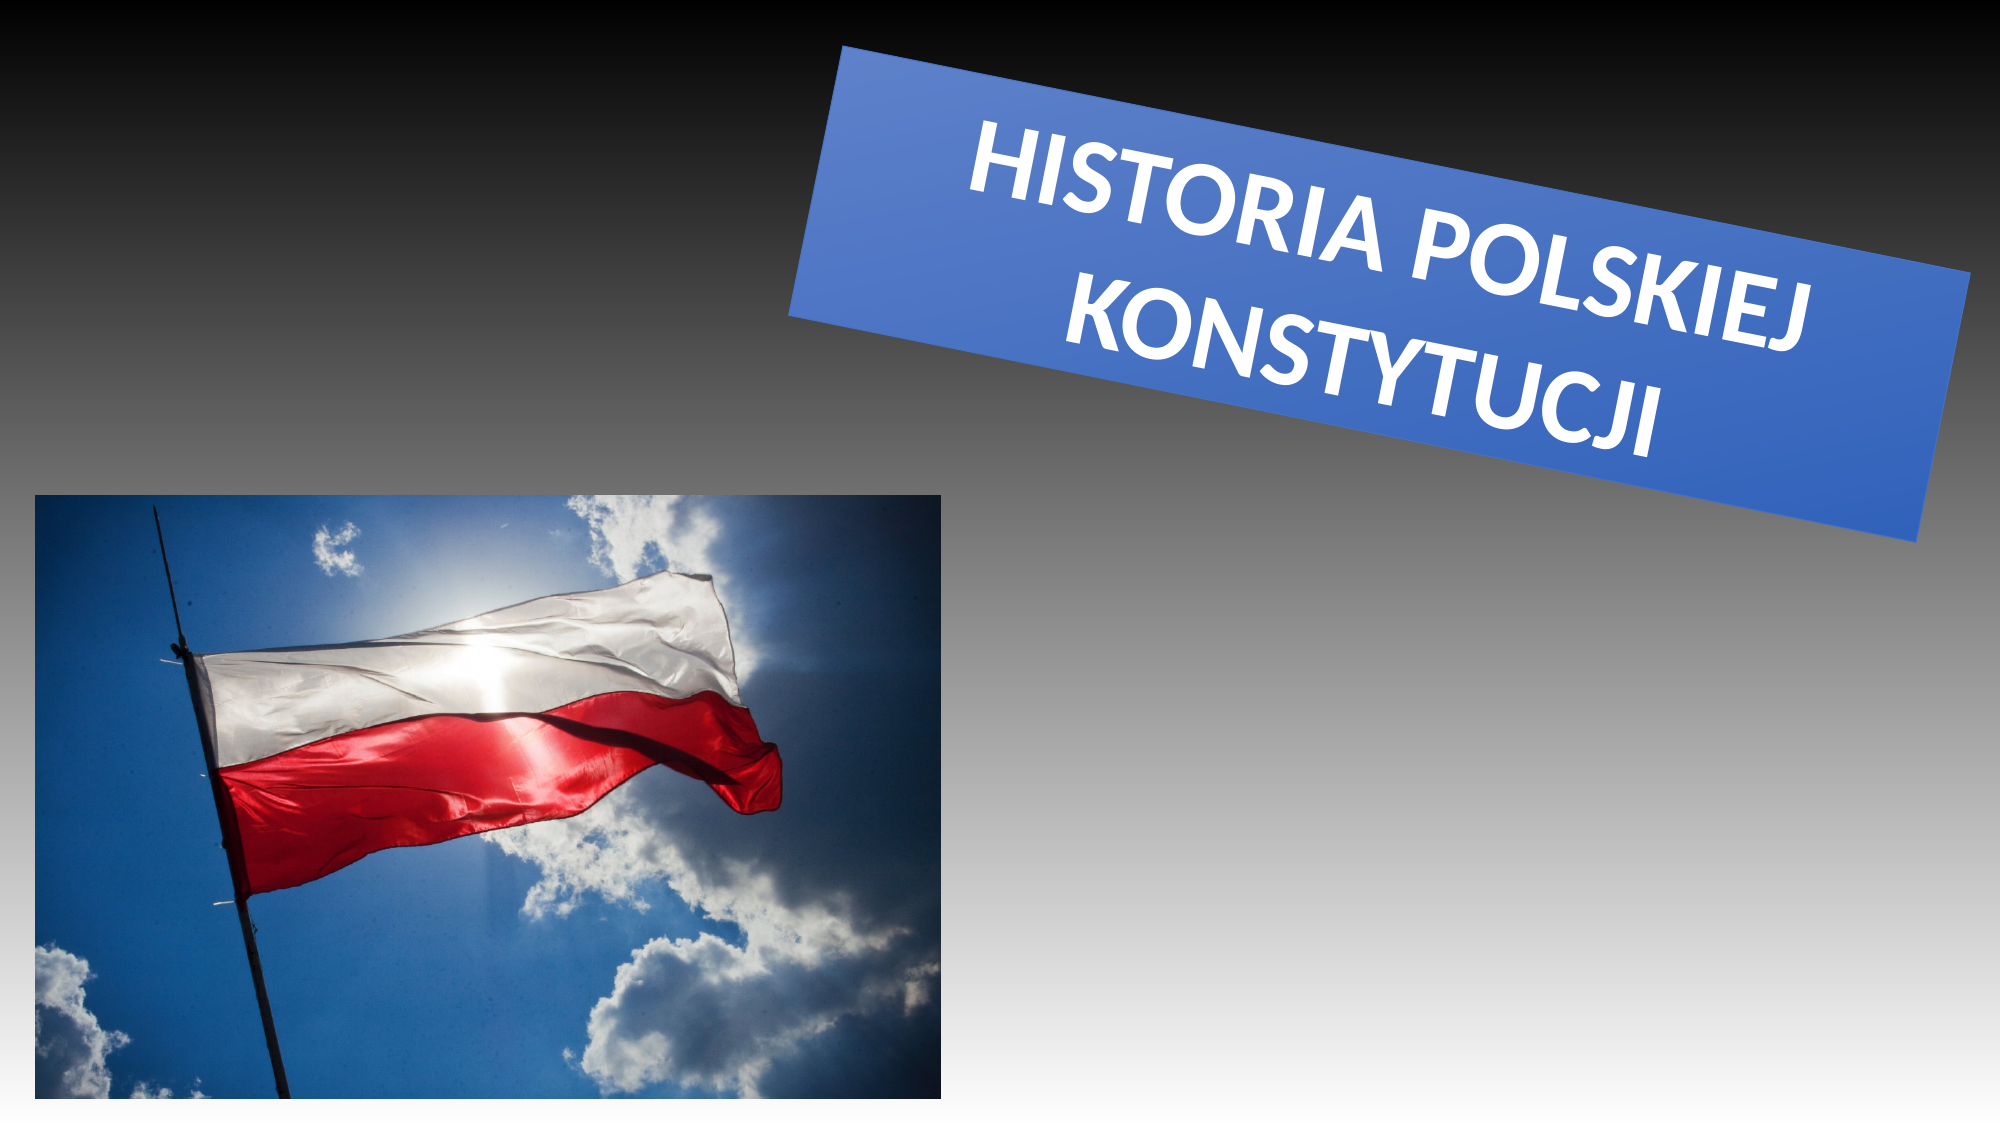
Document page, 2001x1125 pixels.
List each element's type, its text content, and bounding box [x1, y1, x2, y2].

picture [35, 495, 941, 1099]
text_box HISTORIA POLSKIEJ KONSTYTUCJI [788, 46, 1971, 543]
